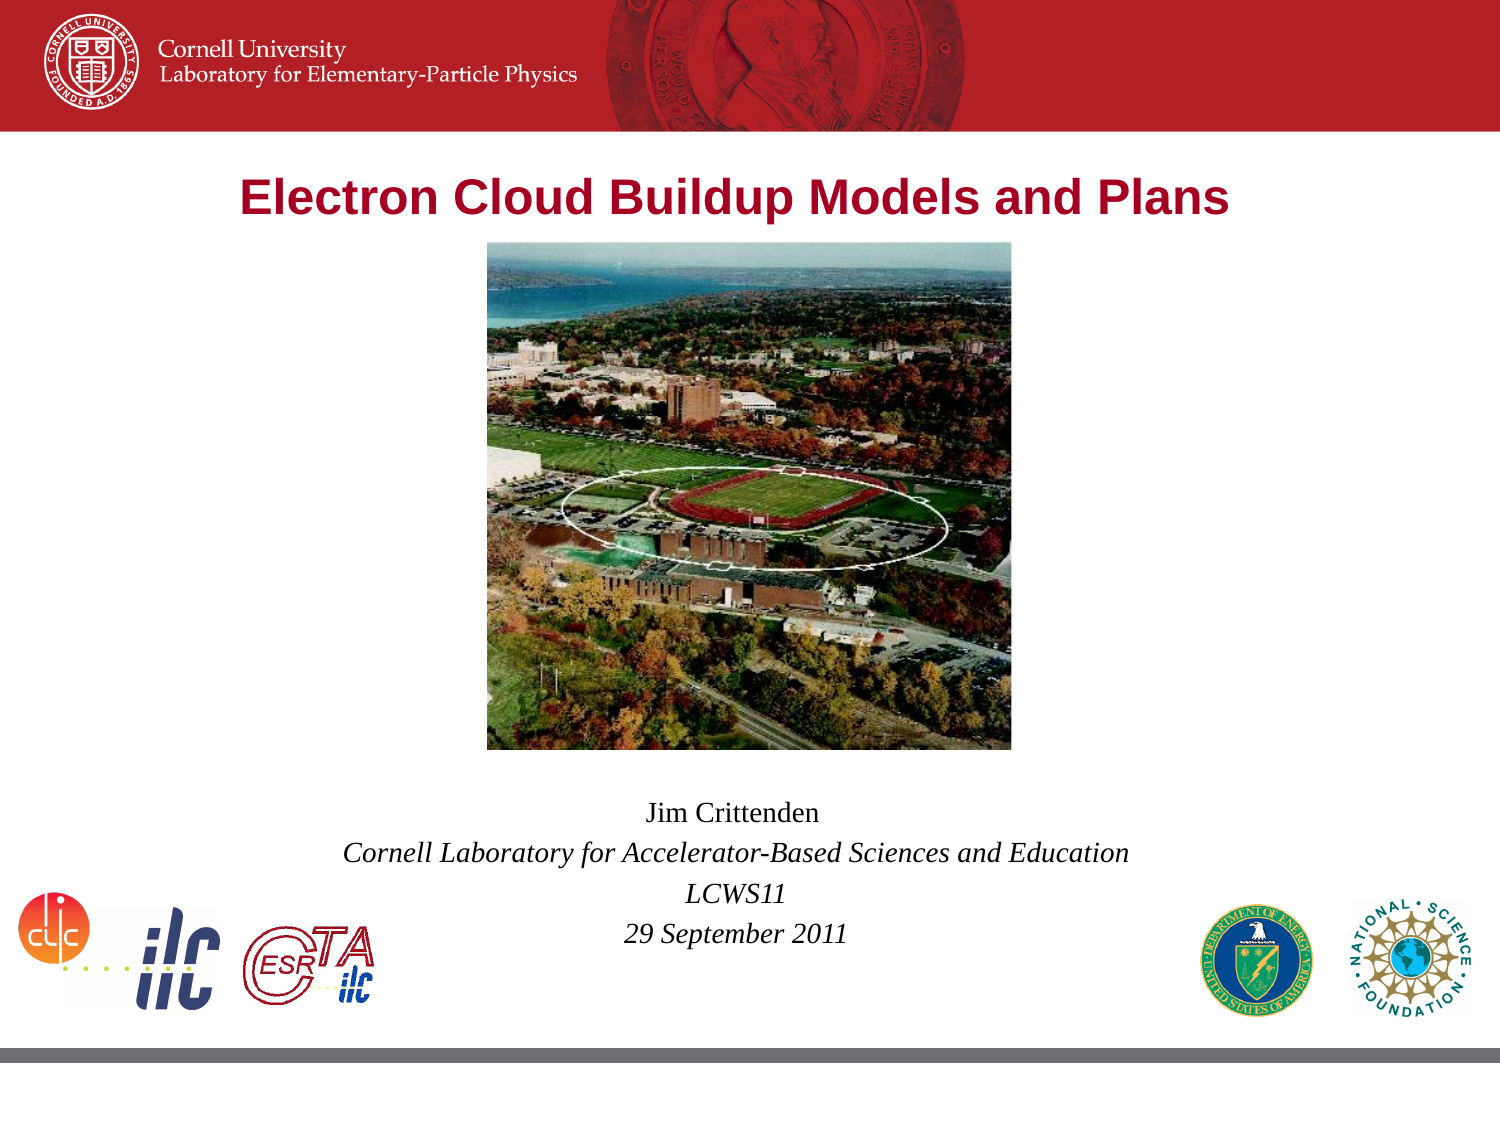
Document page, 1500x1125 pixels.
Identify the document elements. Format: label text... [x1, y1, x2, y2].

picture [1350, 899, 1471, 1017]
picture [233, 899, 376, 1036]
picture [487, 240, 1013, 751]
text_box Electron Cloud Buildup Models and Plans [239, 149, 1232, 255]
picture [1200, 904, 1313, 1017]
subtitle Jim Crittenden Cornell Laboratory for Accelerator-Based Sciences and Education LCWS11 29 September 2011 [286, 779, 1187, 959]
picture [0, 0, 1500, 132]
picture [0, 874, 220, 1010]
